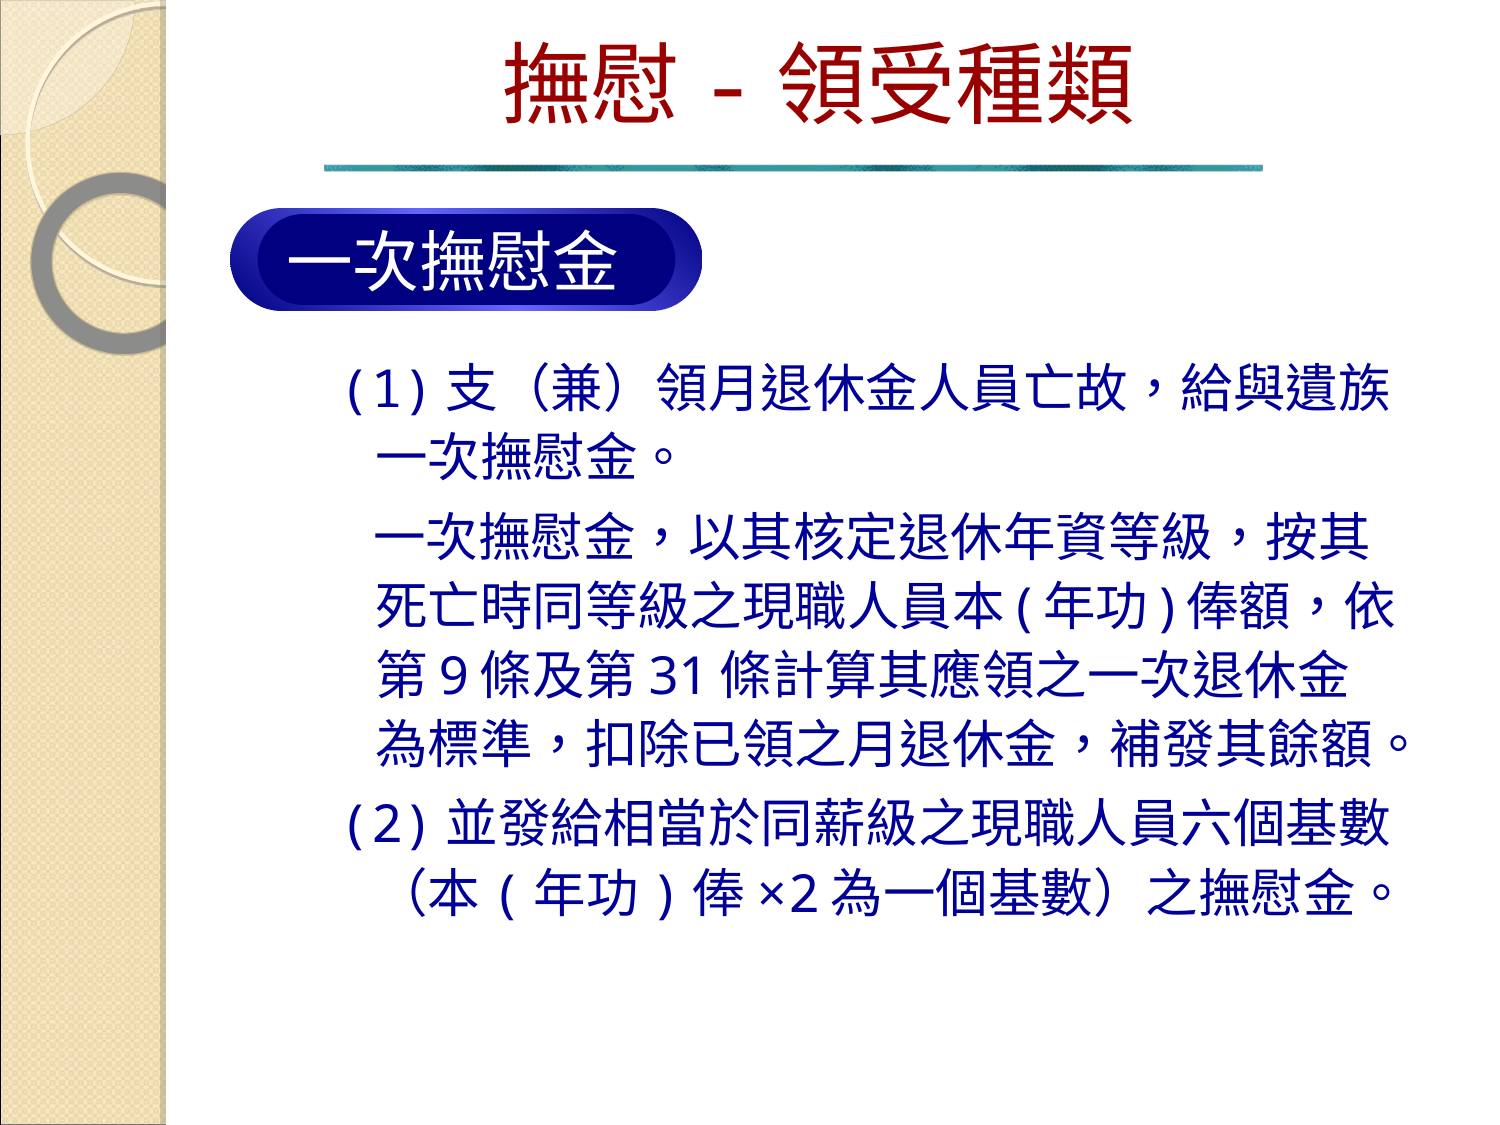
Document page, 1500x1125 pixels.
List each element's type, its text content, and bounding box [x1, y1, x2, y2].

title 撫慰-領受種類 [210, 0, 1426, 165]
text_box [230, 208, 703, 311]
picture [324, 160, 1263, 177]
list (1)支（兼）領月退休金人員亡故，給與遺族一次撫慰金。 一次撫慰金，以其核定退休年資等級，按其死亡時同等級之現職人員本(年功)俸額，依第9條及第31條計算其應領之一次退休金為標準，扣除已領之月退休金，補發其餘額。 (2)並發給相當於同薪級之現職人員六個基數（本(年功)俸×2為一個基數）之撫慰金。 [171, 208, 1416, 1068]
text_box 一次撫慰金 [257, 214, 676, 305]
